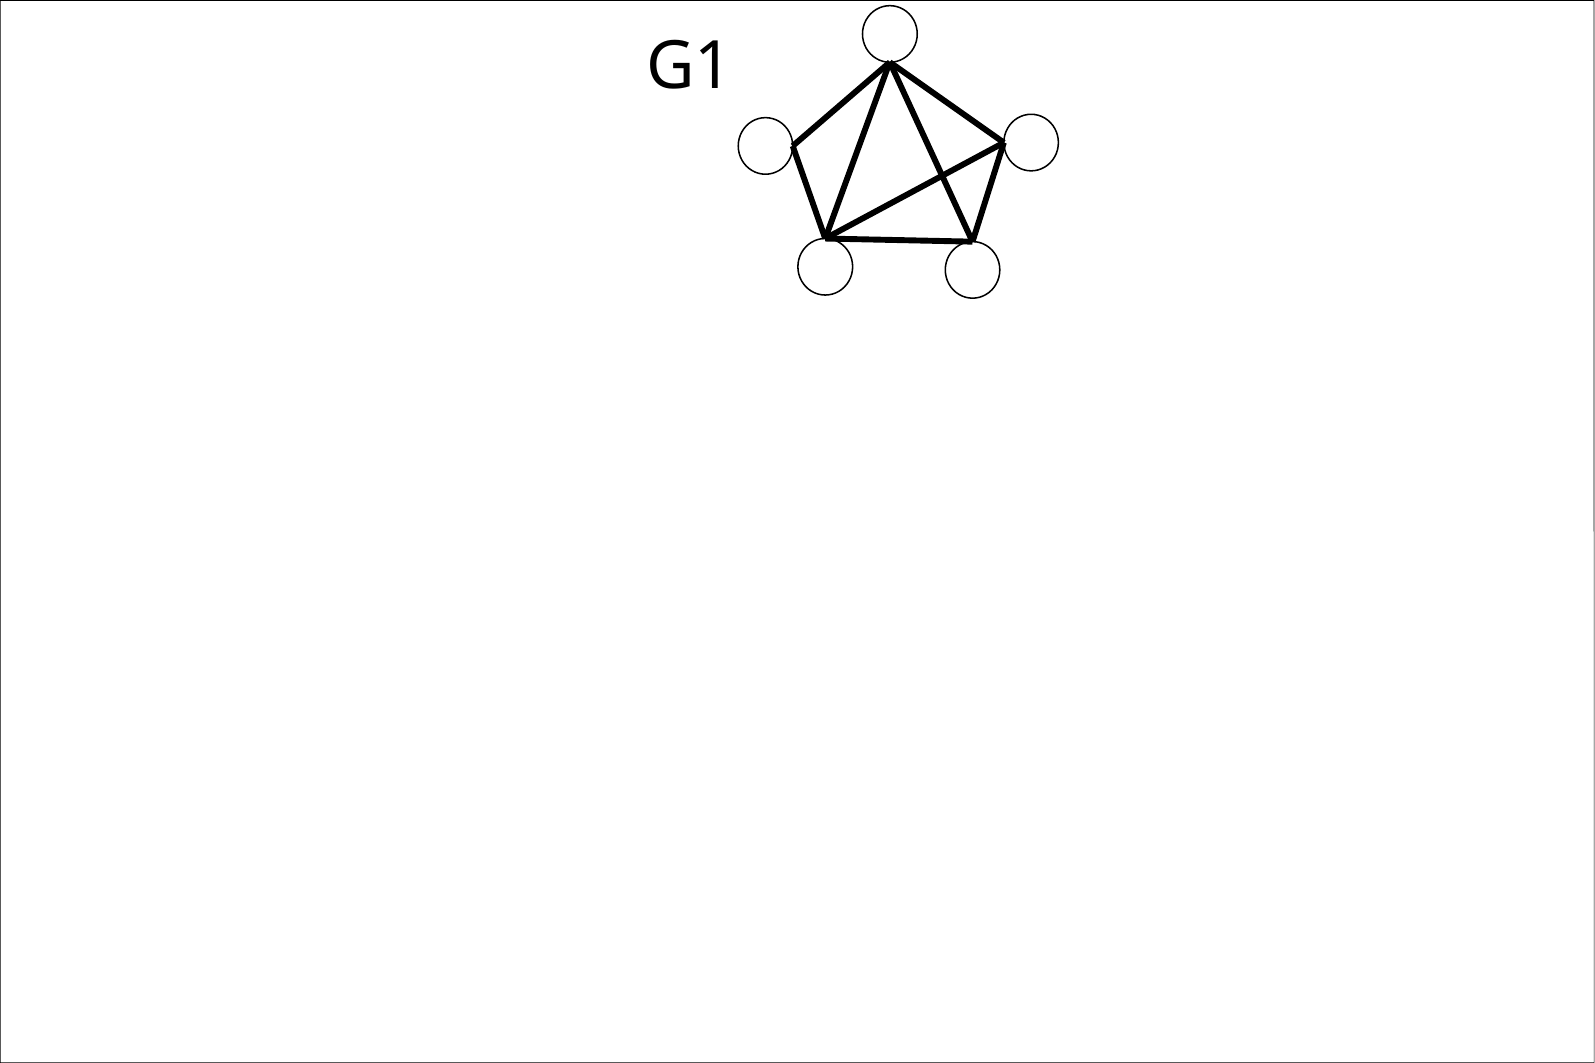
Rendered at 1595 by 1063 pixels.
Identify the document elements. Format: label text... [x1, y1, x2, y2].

text_box [797, 238, 853, 296]
text_box [1004, 114, 1059, 171]
text_box [862, 5, 918, 62]
text_box [945, 241, 1000, 299]
text_box [738, 119, 793, 175]
text_box G1 [629, 30, 816, 119]
